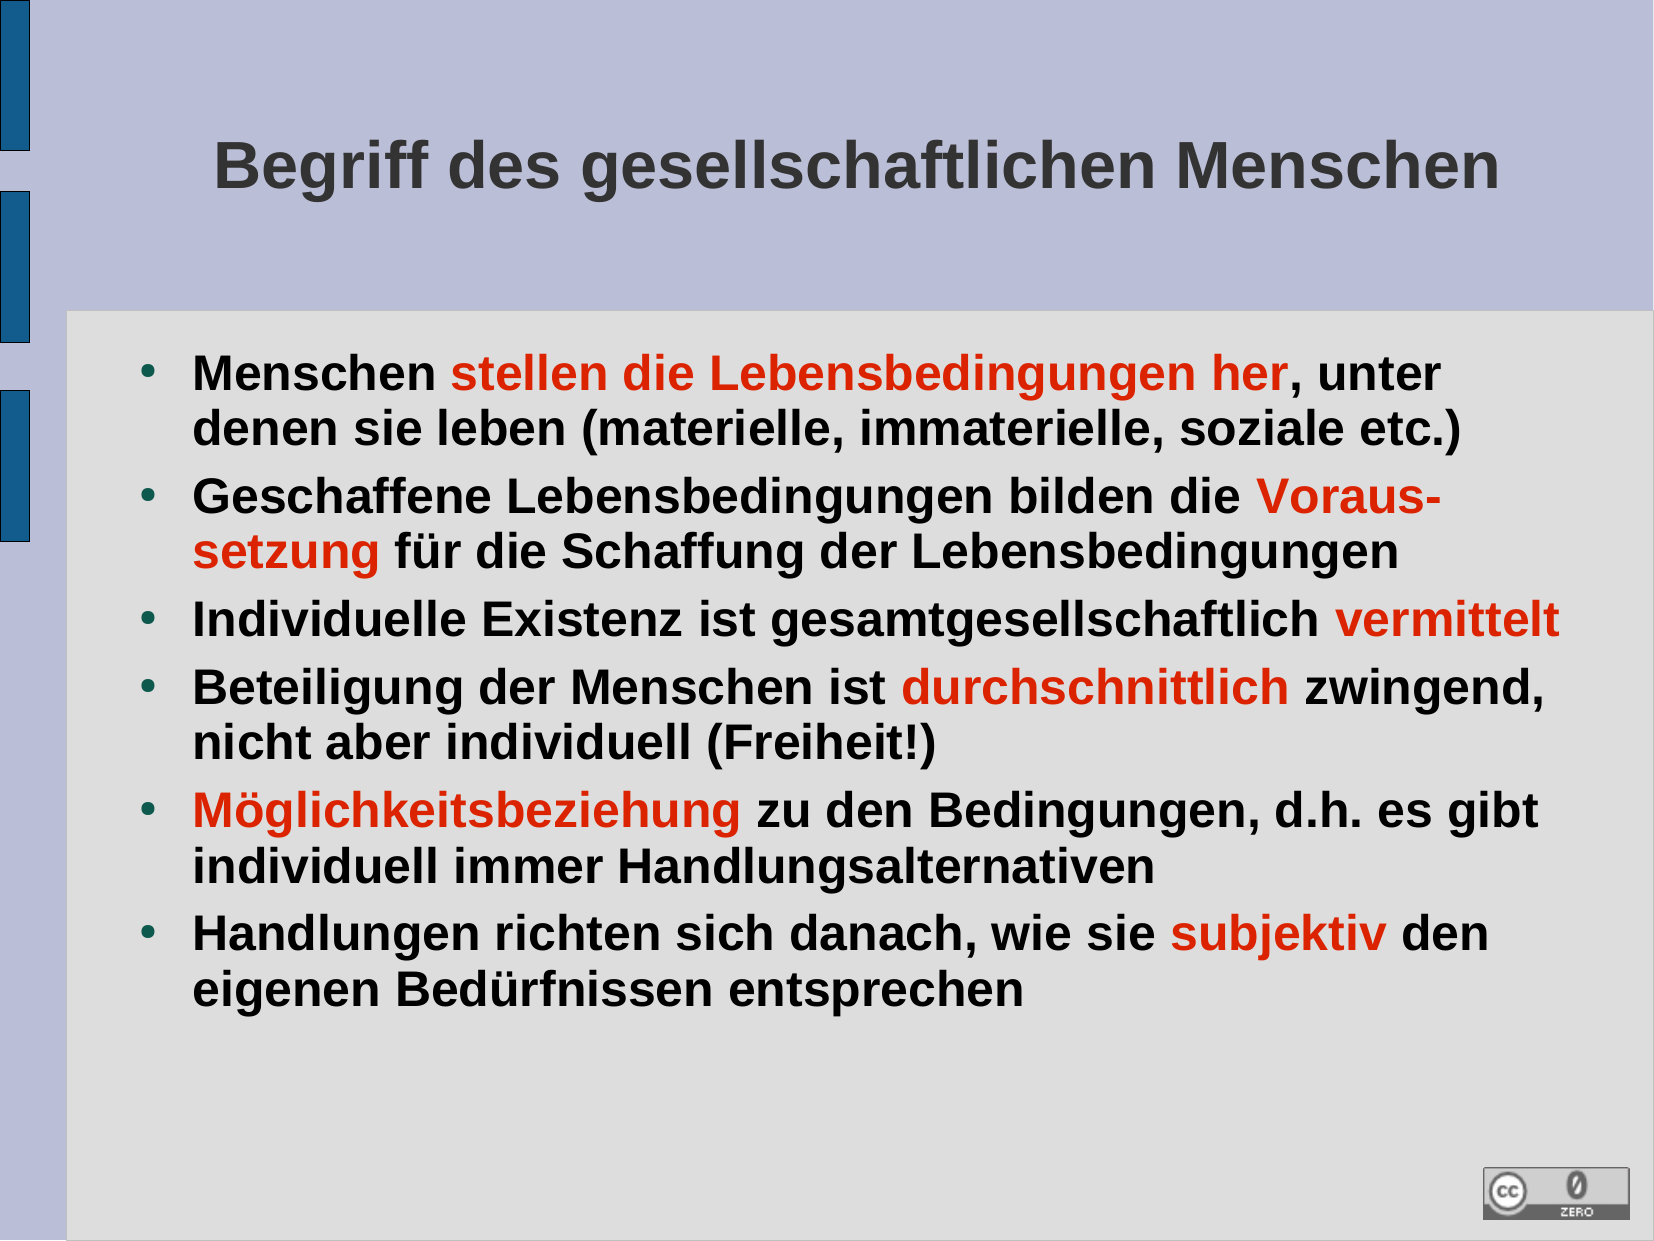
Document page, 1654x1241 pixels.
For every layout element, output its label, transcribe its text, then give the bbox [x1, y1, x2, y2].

title Begriff des gesellschaftlichen Menschen [121, 61, 1595, 269]
list Menschen stellen die Lebensbedingungen her, unter denen sie leben (materielle, immaterielle, soziale etc.) Geschaffene Lebensbedingungen bilden die Voraus-setzung für die Schaffung der Lebensbedingungen Individuelle Existenz ist gesamtgesellschaftlich vermittelt Beteiligung der Menschen ist durchschnittlich zwingend, nicht aber individuell (Freiheit!) Möglichkeitsbeziehung zu den Bedingungen, d.h. es gibt individuell immer Handlungsalternativen Handlungen richten sich danach, wie sie subjektiv den eigenen Bedürfnissen entsprechen [121, 344, 1595, 1152]
picture [1483, 1167, 1630, 1220]
